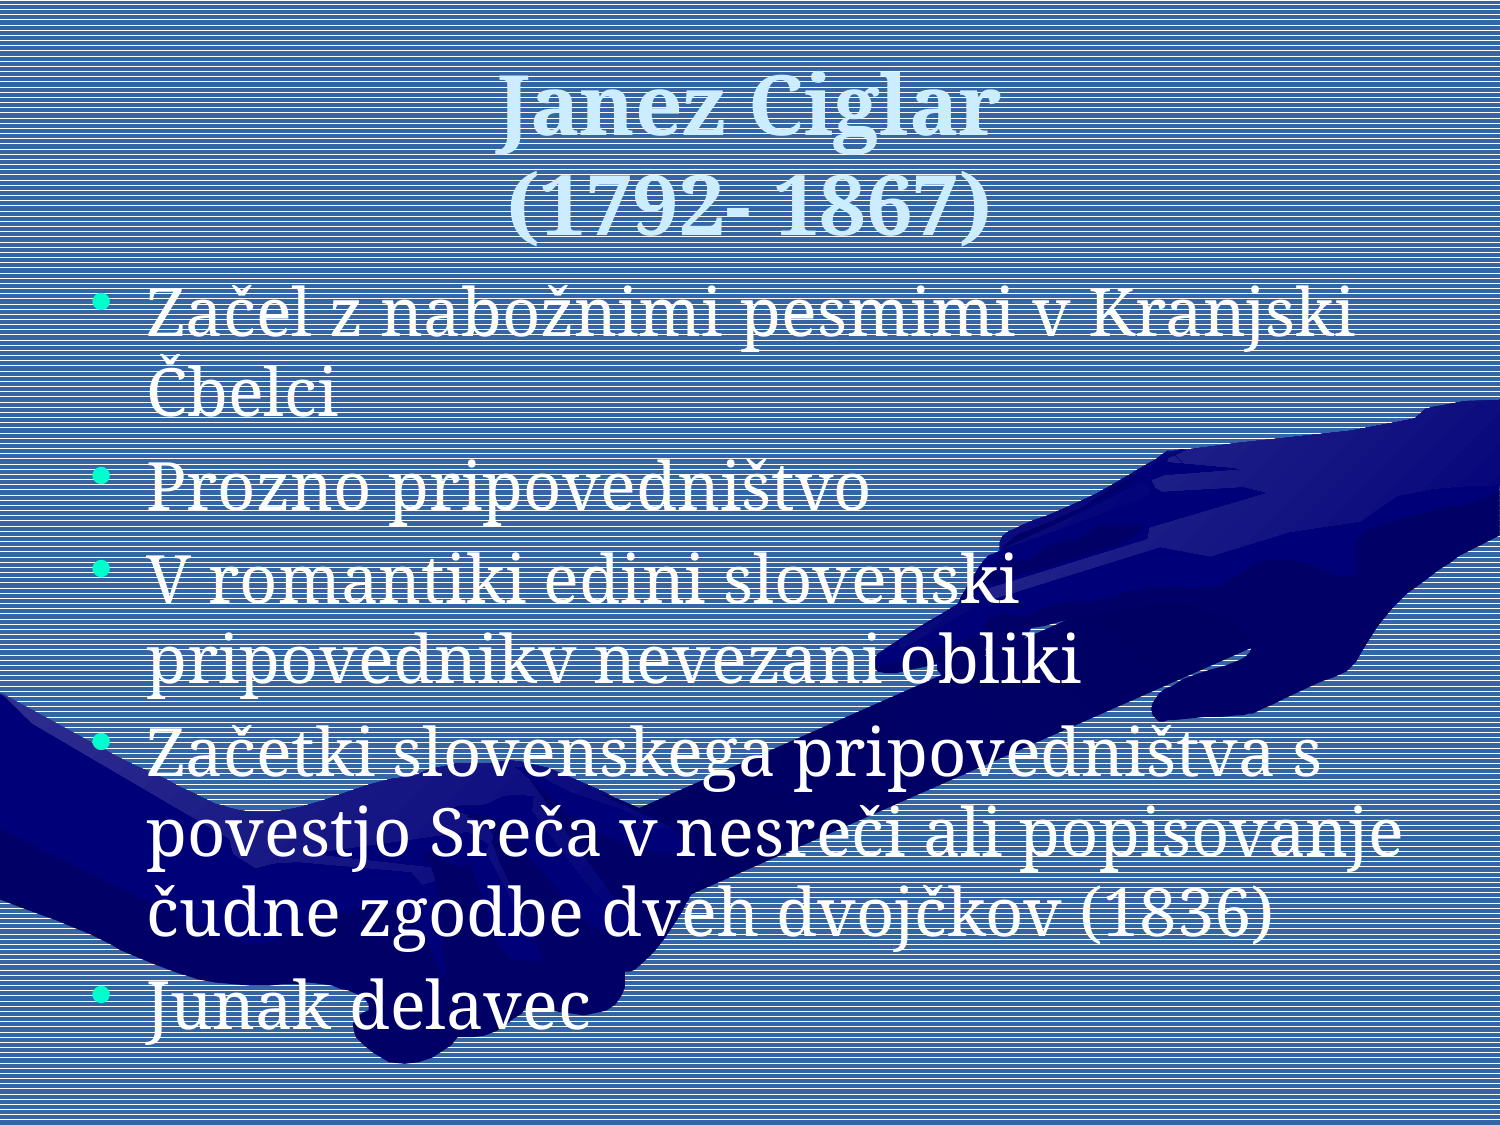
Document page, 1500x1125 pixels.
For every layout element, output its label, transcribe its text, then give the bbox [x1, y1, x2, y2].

title Janez Ciglar (1792- 1867) [75, 45, 1425, 233]
list Začel z nabožnimi pesmimi v Kranjski Čbelci Prozno pripovedništvo V romantiki edini slovenski pripovednikv nevezani obliki Začetki slovenskega pripovedništva s povestjo Sreča v nesreči ali popisovanje čudne zgodbe dveh dvojčkov (1836) Junak delavec [75, 262, 1425, 1000]
